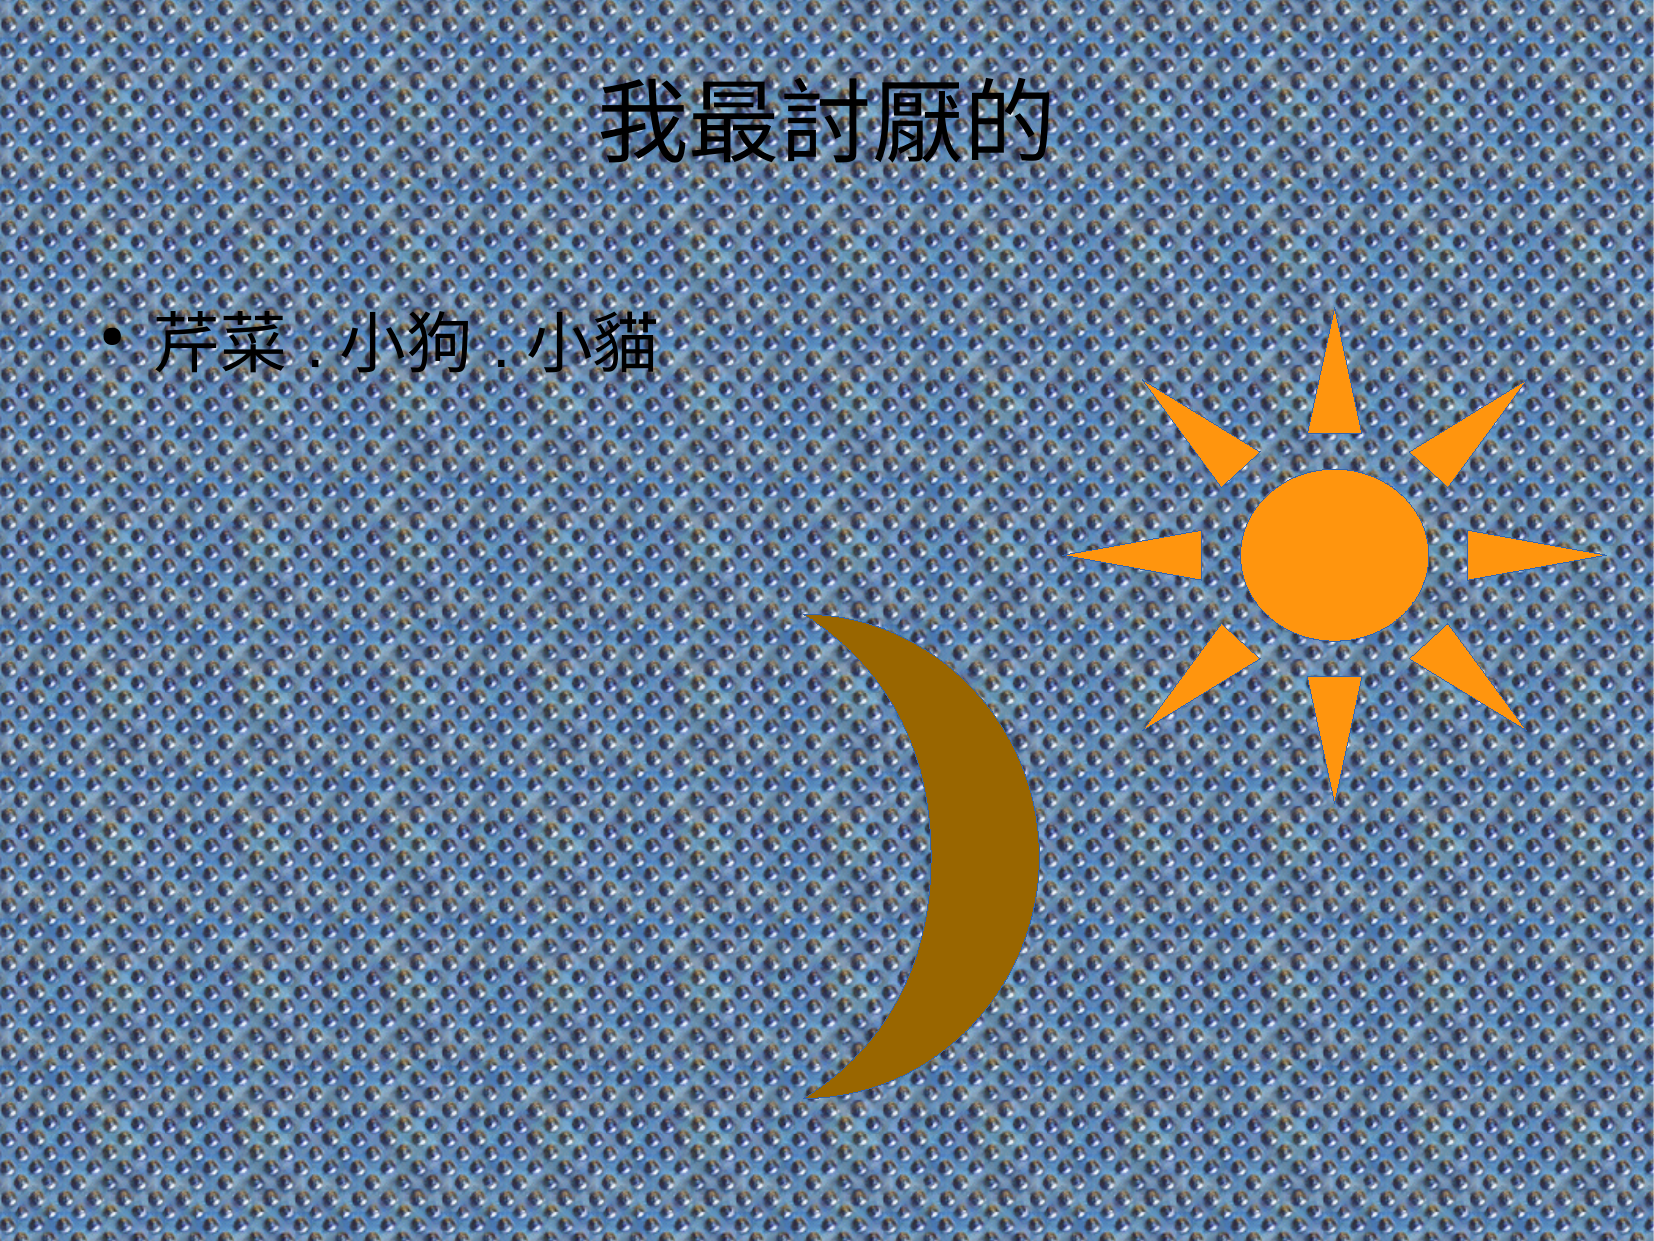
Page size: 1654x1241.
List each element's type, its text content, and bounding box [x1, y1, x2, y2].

text_box [1409, 623, 1527, 731]
text_box [1142, 379, 1261, 488]
title 我最討厭的 [82, 49, 1571, 257]
text_box [803, 614, 1040, 1099]
text_box [1409, 379, 1527, 488]
text_box [1307, 307, 1362, 434]
list 芹菜.小狗.小貓 [82, 290, 1571, 1010]
picture [0, 0, 1654, 1241]
text_box [1062, 530, 1202, 581]
text_box [1142, 623, 1261, 731]
text_box [1307, 676, 1362, 804]
text_box [1467, 530, 1607, 581]
text_box [1240, 469, 1429, 642]
